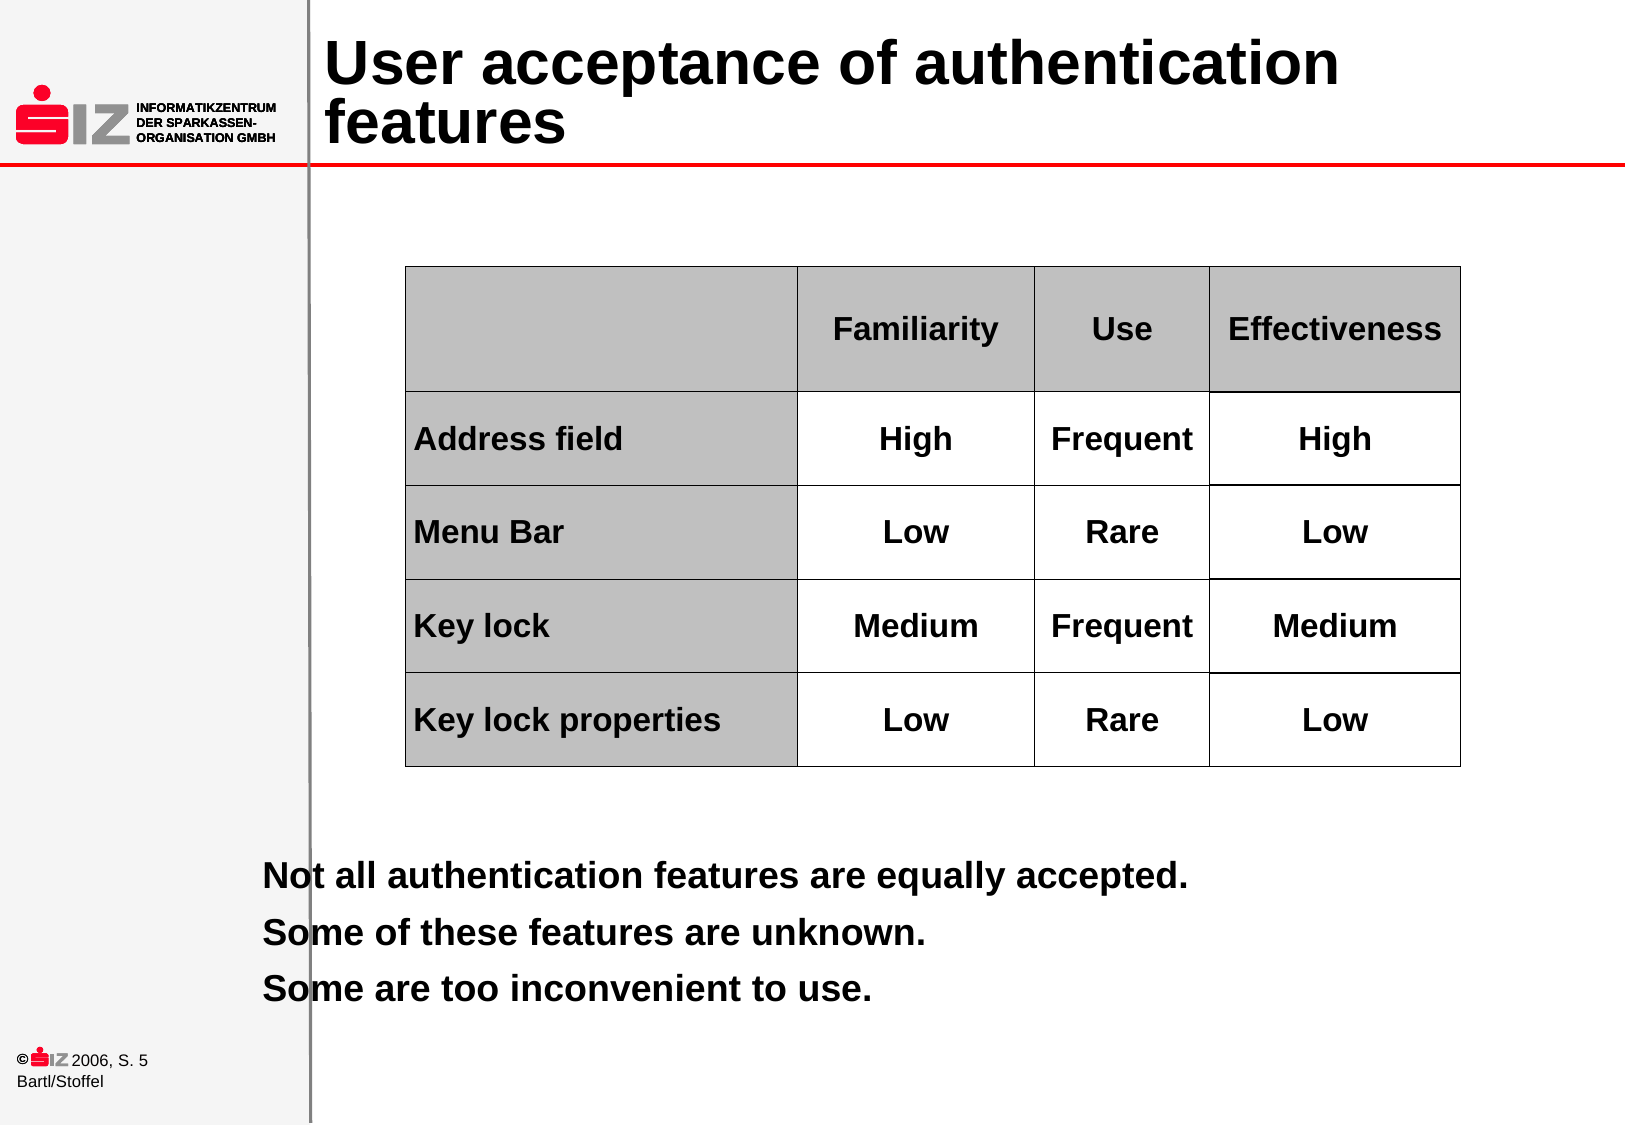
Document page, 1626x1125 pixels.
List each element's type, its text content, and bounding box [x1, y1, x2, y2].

text_box Low [798, 486, 1034, 579]
text_box Effectiveness [1210, 267, 1460, 391]
list Not all authentication features are equally accepted. Some of these features are unknown. Some are too inconvenient to use. [262, 854, 1551, 1019]
text_box [406, 267, 797, 391]
text_box High [1210, 393, 1460, 484]
text_box Key lock [406, 580, 797, 672]
text_box Low [798, 673, 1034, 766]
text_box Key lock properties [406, 673, 797, 766]
text_box Medium [1210, 580, 1460, 672]
text_box High [798, 392, 1034, 485]
text_box Rare [1035, 673, 1209, 766]
text_box Frequent [1035, 392, 1209, 485]
text_box Rare [1035, 486, 1209, 579]
text_box Familiarity [798, 267, 1034, 391]
title User acceptance of authentication features [319, 27, 1558, 156]
text_box Address field [406, 392, 797, 485]
text_box Frequent [1035, 580, 1209, 672]
text_box Medium [798, 580, 1034, 672]
text_box Menu Bar [406, 486, 797, 579]
text_box Low [1210, 486, 1460, 578]
text_box Use [1035, 267, 1209, 391]
text_box Low [1210, 674, 1460, 766]
